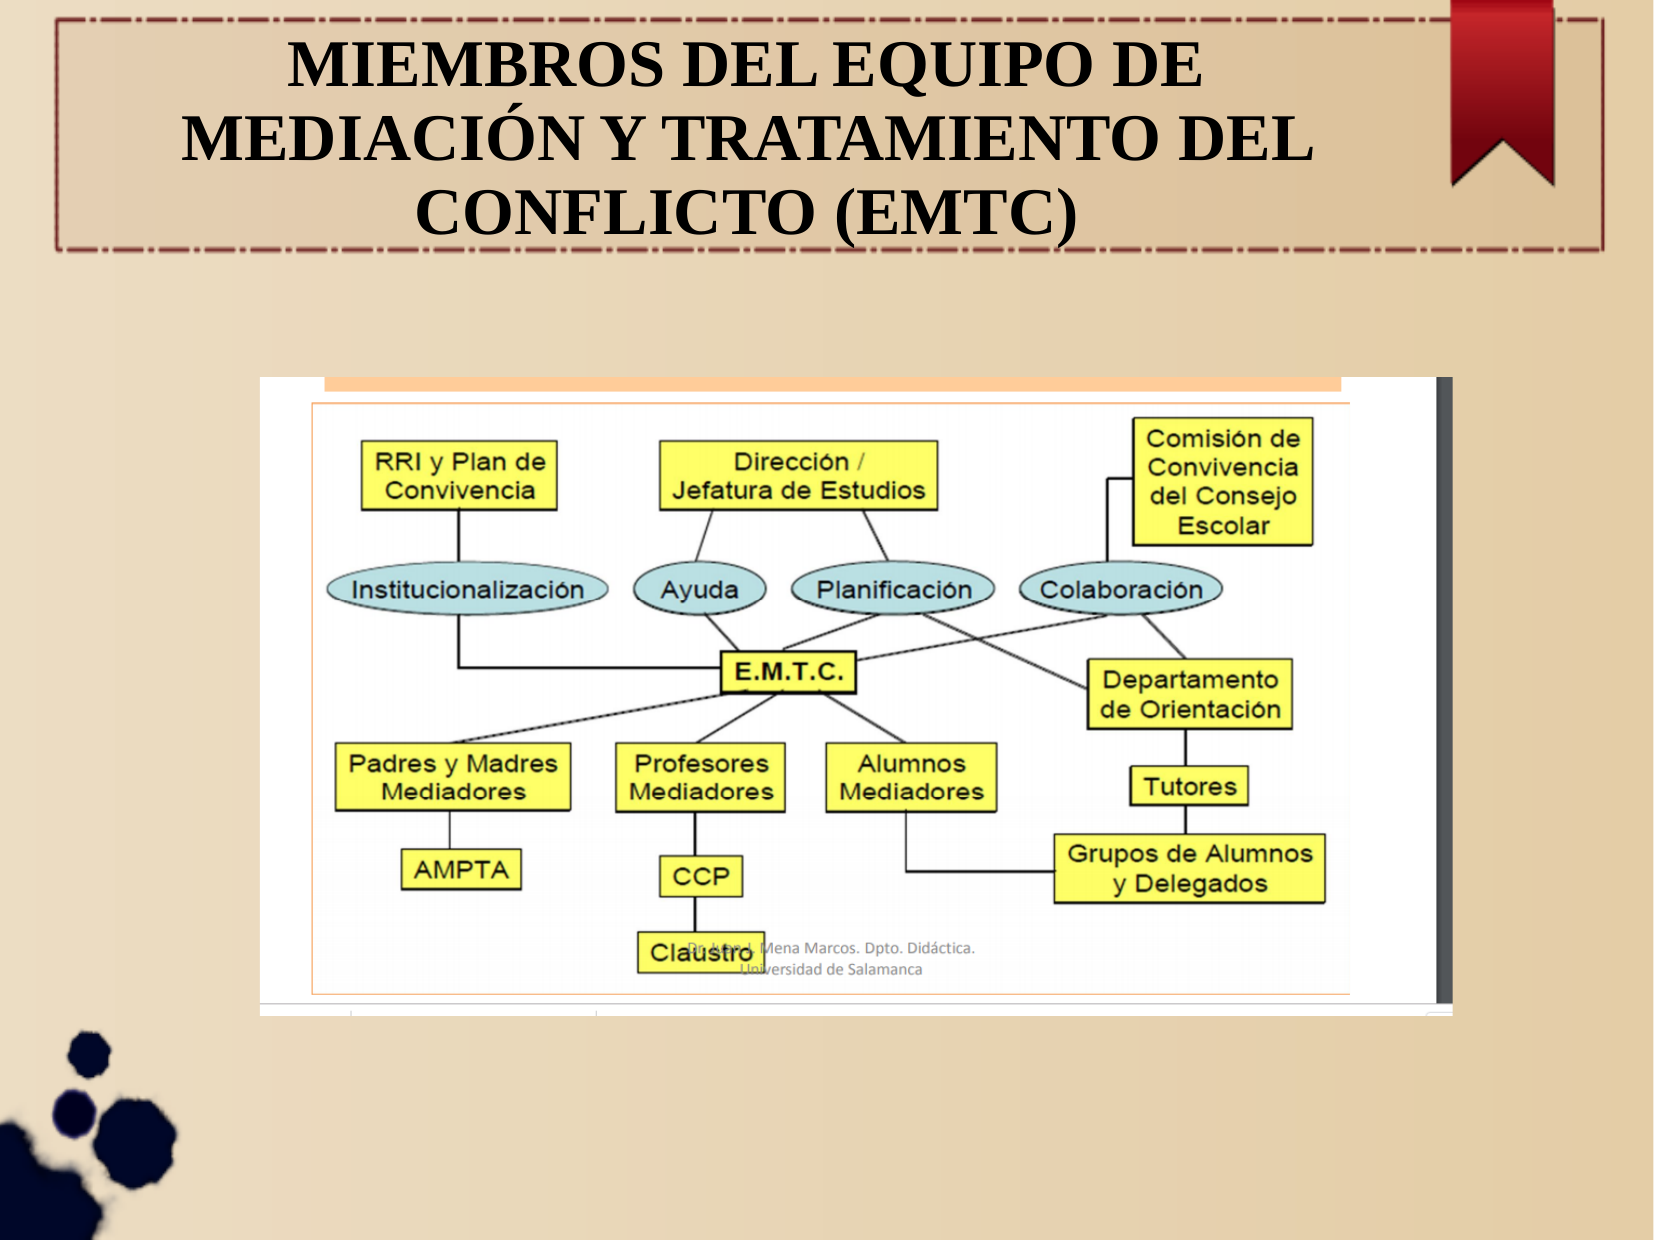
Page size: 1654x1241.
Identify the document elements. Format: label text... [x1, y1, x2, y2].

title MIEMBROS DEL EQUIPO DE MEDIACIÓN Y TRATAMIENTO DEL CONFLICTO (EMTC) [82, 26, 1412, 249]
picture [0, 0, 1654, 1240]
